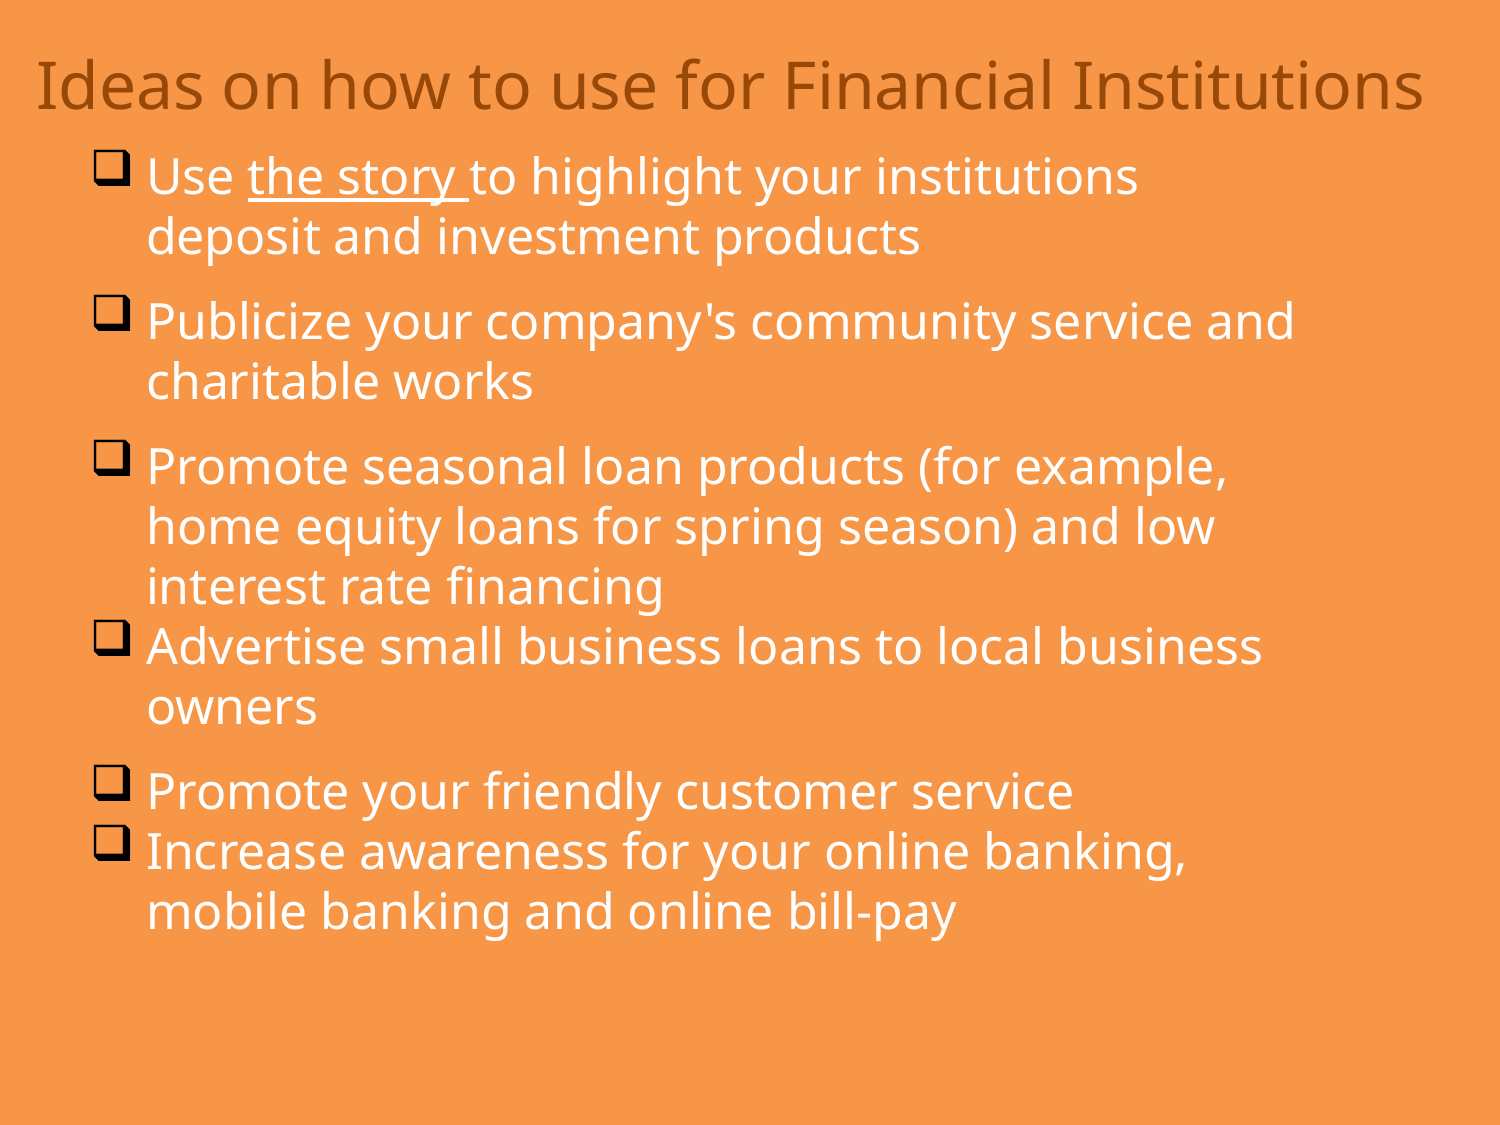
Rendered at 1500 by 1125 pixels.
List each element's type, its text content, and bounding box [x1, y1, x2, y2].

title Ideas on how to use for Financial Institutions [0, 5, 1463, 161]
text_box Use the story to highlight your institutions deposit and investment products Publicize your company's community service and charitable works Promote seasonal loan products (for example, home equity loans for spring season) and low interest rate financing Advertise small business loans to local business owners Promote your friendly customer service Increase awareness for your online banking, mobile banking and online bill-pay [74, 137, 1338, 1033]
